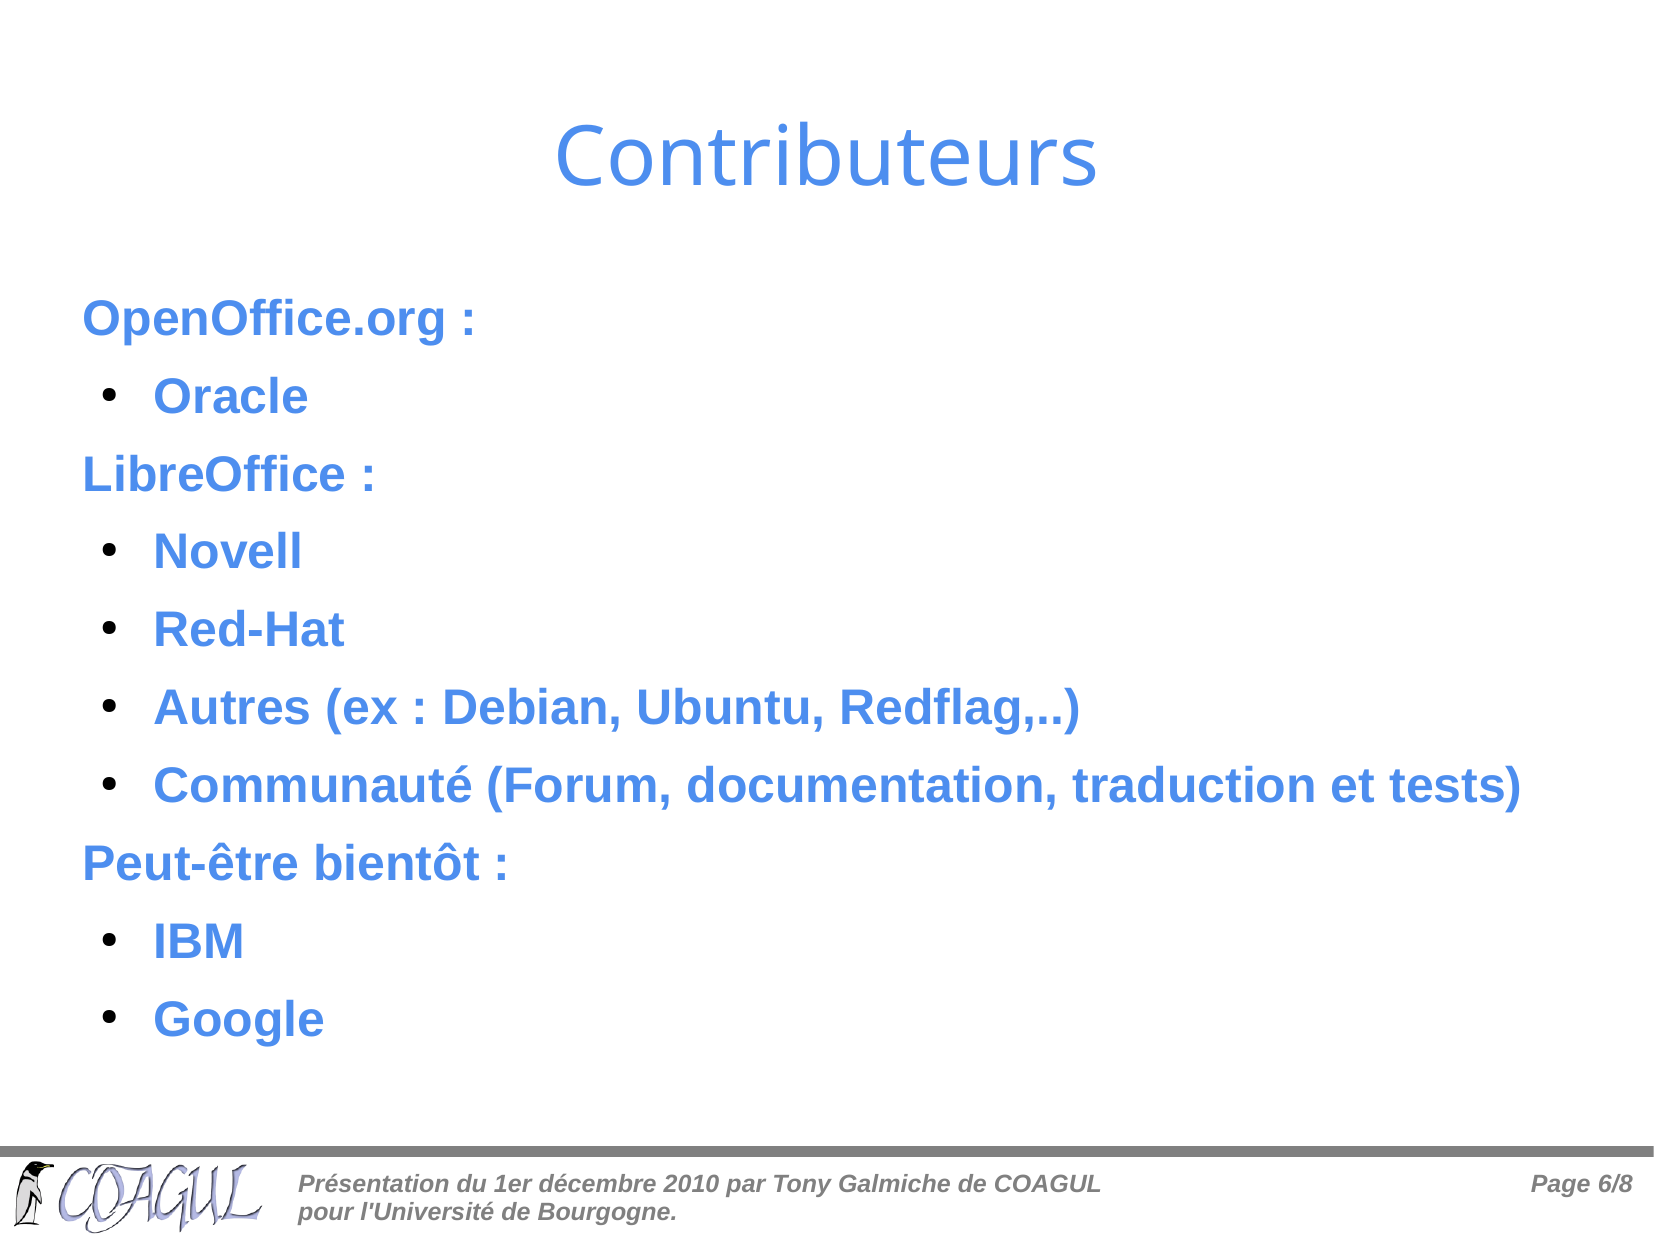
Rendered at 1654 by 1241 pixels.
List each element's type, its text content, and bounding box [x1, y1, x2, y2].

title Contributeurs [82, 56, 1571, 250]
list OpenOffice.org : Oracle LibreOffice : Novell Red-Hat Autres (ex : Debian, Ubuntu, Redflag,..) Communauté (Forum, documentation, traduction et tests) Peut-être bientôt : IBM Google [82, 290, 1571, 1108]
picture [11, 1158, 266, 1237]
